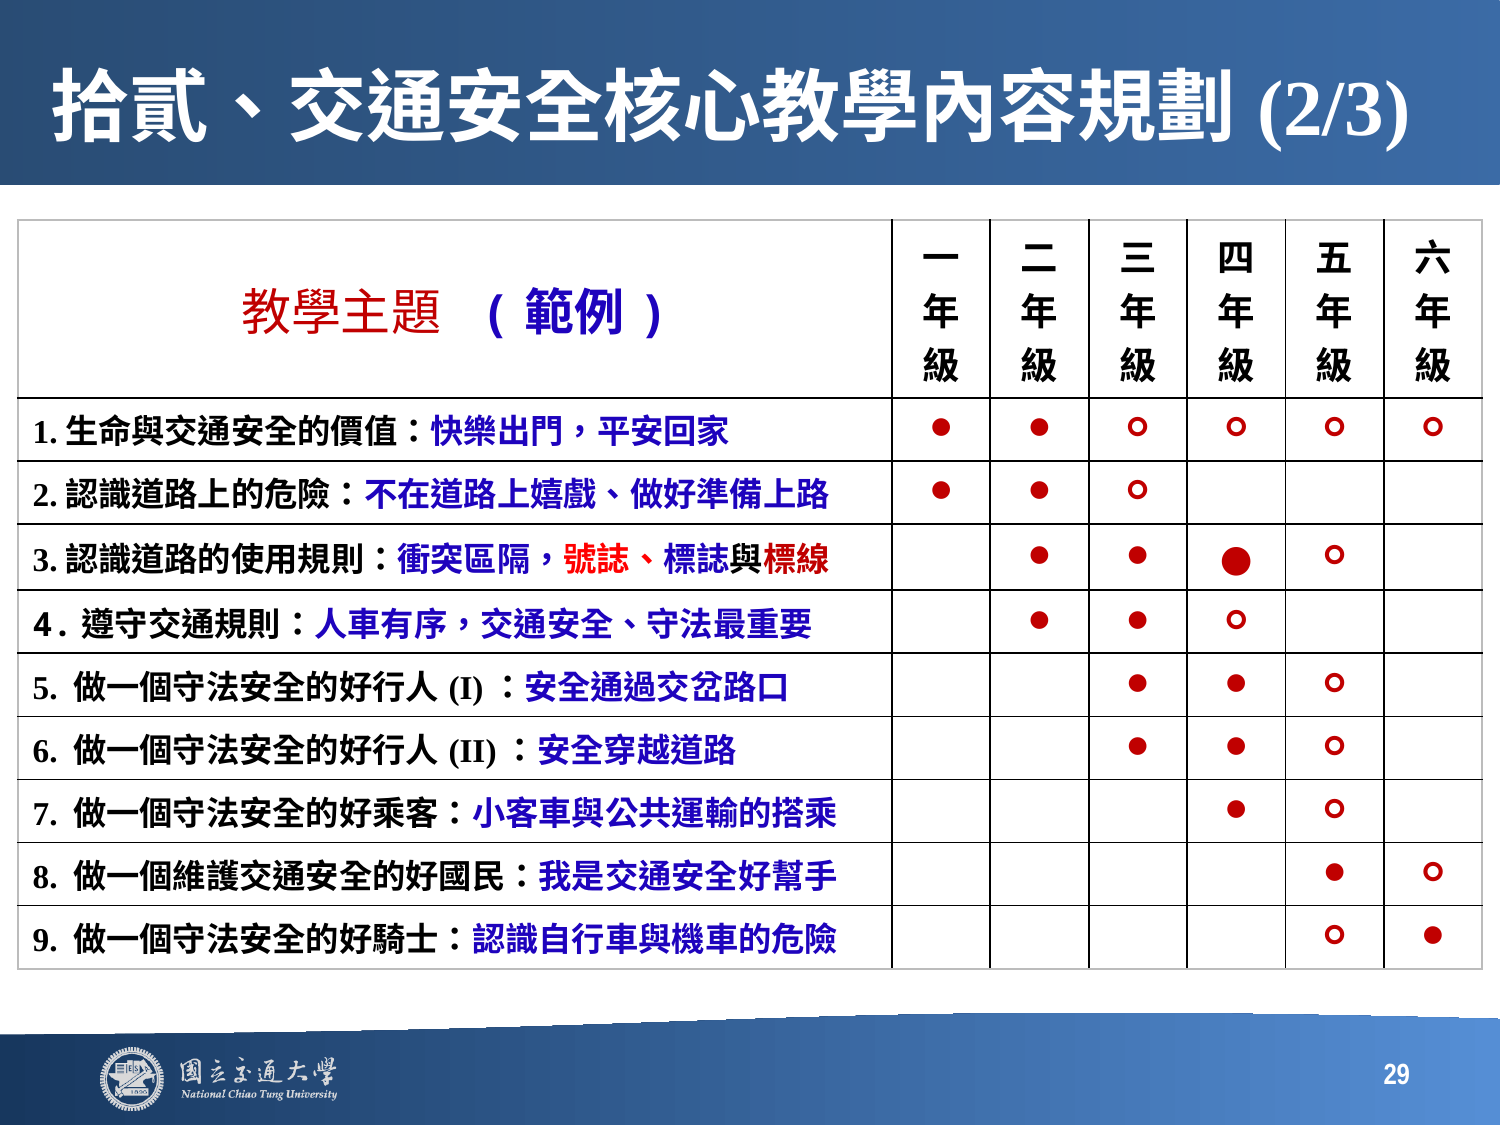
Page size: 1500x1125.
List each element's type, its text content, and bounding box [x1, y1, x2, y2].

table_cell [1385, 717, 1481, 779]
table_cell ○ [1286, 780, 1383, 842]
table_cell ○ [1090, 462, 1186, 523]
table_cell ● [1188, 654, 1285, 716]
table_cell [991, 843, 1088, 905]
table_header 教學主題 (範例) [19, 221, 891, 397]
table_cell ○ [1286, 654, 1383, 716]
table_cell 6. 做一個守法安全的好行人(II)：安全穿越道路 [19, 717, 891, 779]
table_cell [991, 654, 1088, 716]
table_header 五年級 [1286, 221, 1383, 397]
table_cell 3.認識道路的使用規則：衝突區隔，號誌、標誌與標線 [19, 525, 891, 589]
table_cell [991, 780, 1088, 842]
table_cell [893, 843, 989, 905]
table_cell [1090, 906, 1186, 968]
table_cell [1188, 462, 1285, 523]
table_header 六年級 [1385, 221, 1481, 397]
table_cell [1286, 591, 1383, 652]
table_cell ● [991, 525, 1088, 589]
table_cell ○ [1385, 843, 1481, 905]
table_header 二年級 [991, 221, 1088, 397]
table_cell [1188, 843, 1285, 905]
table_cell ● [1090, 654, 1186, 716]
table_cell ● [1090, 717, 1186, 779]
table_cell [1090, 843, 1186, 905]
table_cell 1.生命與交通安全的價值：快樂出門，平安回家 [19, 399, 891, 460]
table_cell [991, 906, 1088, 968]
table_cell [991, 717, 1088, 779]
table_cell ○ [1286, 717, 1383, 779]
table_cell 9. 做一個守法安全的好騎士：認識自行車與機車的危險 [19, 906, 891, 968]
table_cell 4.遵守交通規則：人車有序，交通安全、守法最重要 [19, 591, 891, 652]
table_cell [893, 780, 989, 842]
table_cell ● [1385, 906, 1481, 968]
table_cell ● [1090, 525, 1186, 589]
table_cell ● [991, 462, 1088, 523]
table_cell [1385, 525, 1481, 589]
table_cell [1385, 780, 1481, 842]
slide_number <編號> [1074, 1042, 1425, 1103]
table_cell 5. 做一個守法安全的好行人(I)：安全通過交岔路口 [19, 654, 891, 716]
table_cell ○ [1188, 399, 1285, 460]
title 拾貳、交通安全核心教學內容規劃(2/3) [35, 31, 1483, 171]
table_cell [893, 654, 989, 716]
table_cell 8. 做一個維護交通安全的好國民：我是交通安全好幫手 [19, 843, 891, 905]
table_cell [893, 525, 989, 589]
table_cell [1188, 906, 1285, 968]
table_cell [1286, 462, 1383, 523]
table_cell 2.認識道路上的危險：不在道路上嬉戲、做好準備上路 [19, 462, 891, 523]
table_cell 7. 做一個守法安全的好乘客：小客車與公共運輸的搭乘 [19, 780, 891, 842]
table_header 三年級 [1090, 221, 1186, 397]
table_header 一年級 [893, 221, 989, 397]
table_cell ● [991, 591, 1088, 652]
table_cell ● [1188, 717, 1285, 779]
table_cell [1385, 591, 1481, 652]
table_cell ○ [1286, 525, 1383, 589]
table_cell [893, 591, 989, 652]
table_cell ● [1188, 780, 1285, 842]
table_cell ● [1188, 525, 1285, 589]
table_cell ○ [1188, 591, 1285, 652]
table_cell [893, 906, 989, 968]
table_cell ○ [1090, 399, 1186, 460]
table_cell ● [1090, 591, 1186, 652]
table_cell [1385, 462, 1481, 523]
table_cell ● [991, 399, 1088, 460]
table_cell [1385, 654, 1481, 716]
table_cell ● [1286, 843, 1383, 905]
table_cell ● [893, 399, 989, 460]
table_header 四年級 [1188, 221, 1285, 397]
table_cell [893, 717, 989, 779]
table_cell [1090, 780, 1186, 842]
table_cell ○ [1385, 399, 1481, 460]
table_cell ○ [1286, 906, 1383, 968]
table_cell ● [893, 462, 989, 523]
table_cell ○ [1286, 399, 1383, 460]
